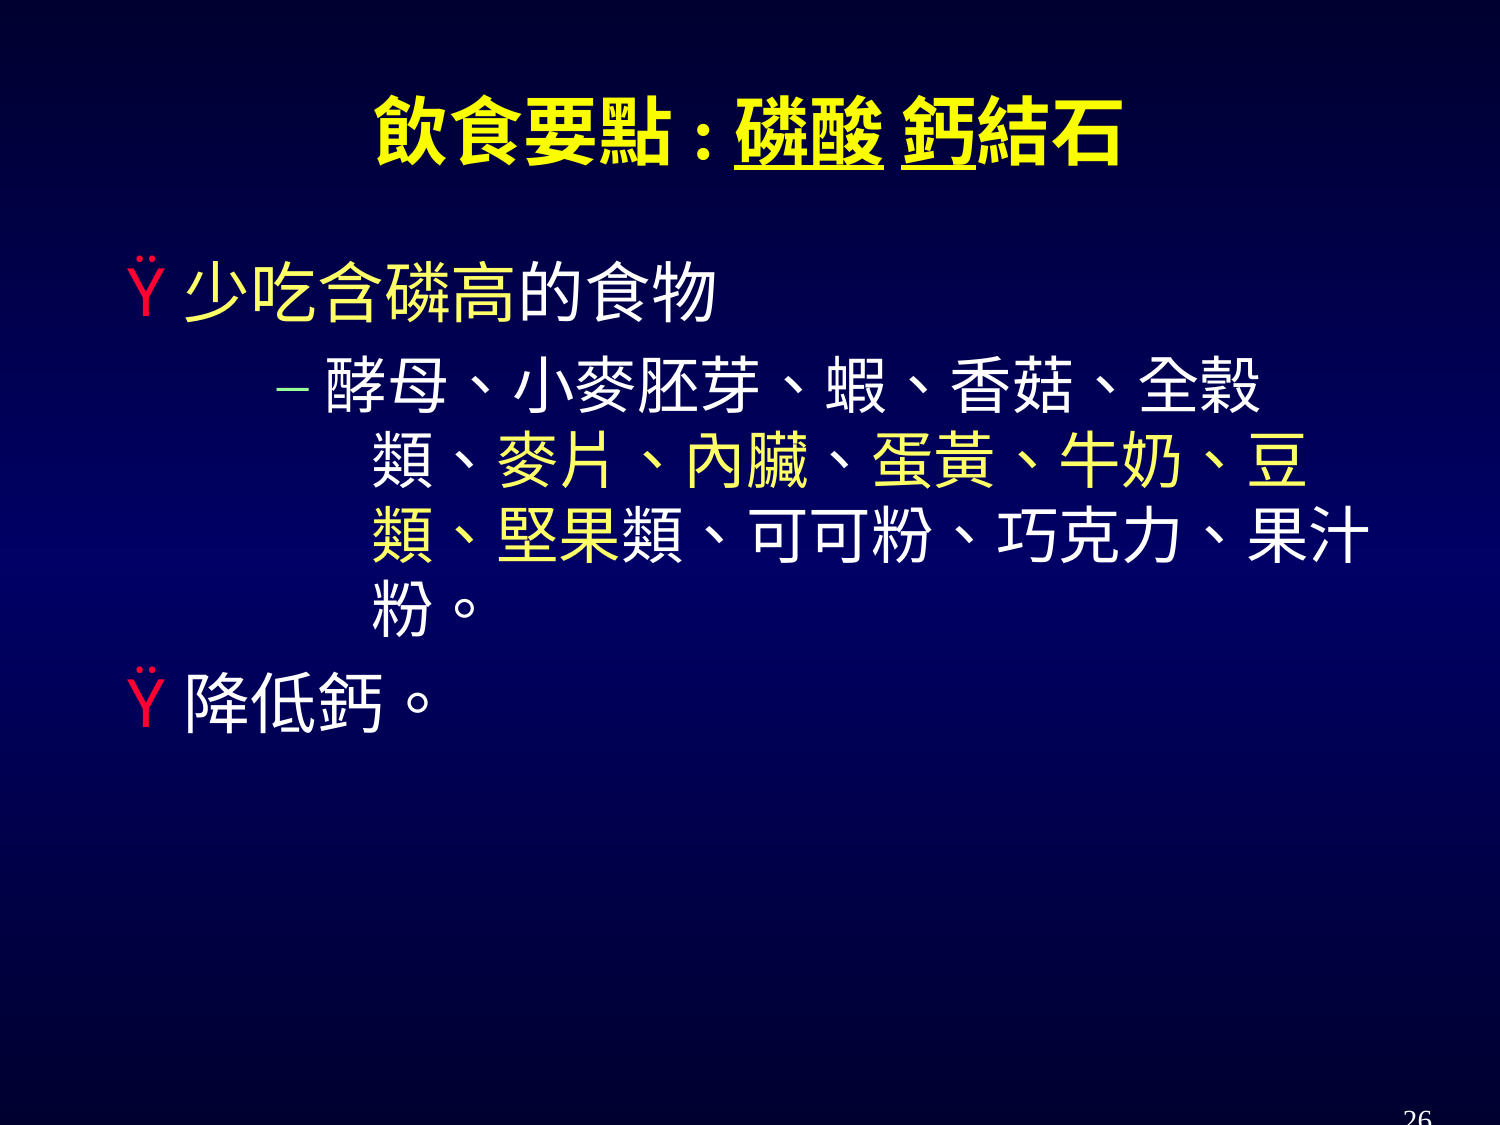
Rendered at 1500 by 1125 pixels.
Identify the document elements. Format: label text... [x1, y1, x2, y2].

title 飲食要點:磷酸 鈣結石 [112, 62, 1388, 197]
list 少吃含磷高的食物 酵母、小麥胚芽、蝦、香菇、全穀類、麥片、內臟、蛋黃、牛奶、豆類、堅果類、可可粉、巧克力、果汁粉。 降低鈣。 [112, 243, 1388, 1044]
text_box [1387, 1093, 1491, 1118]
